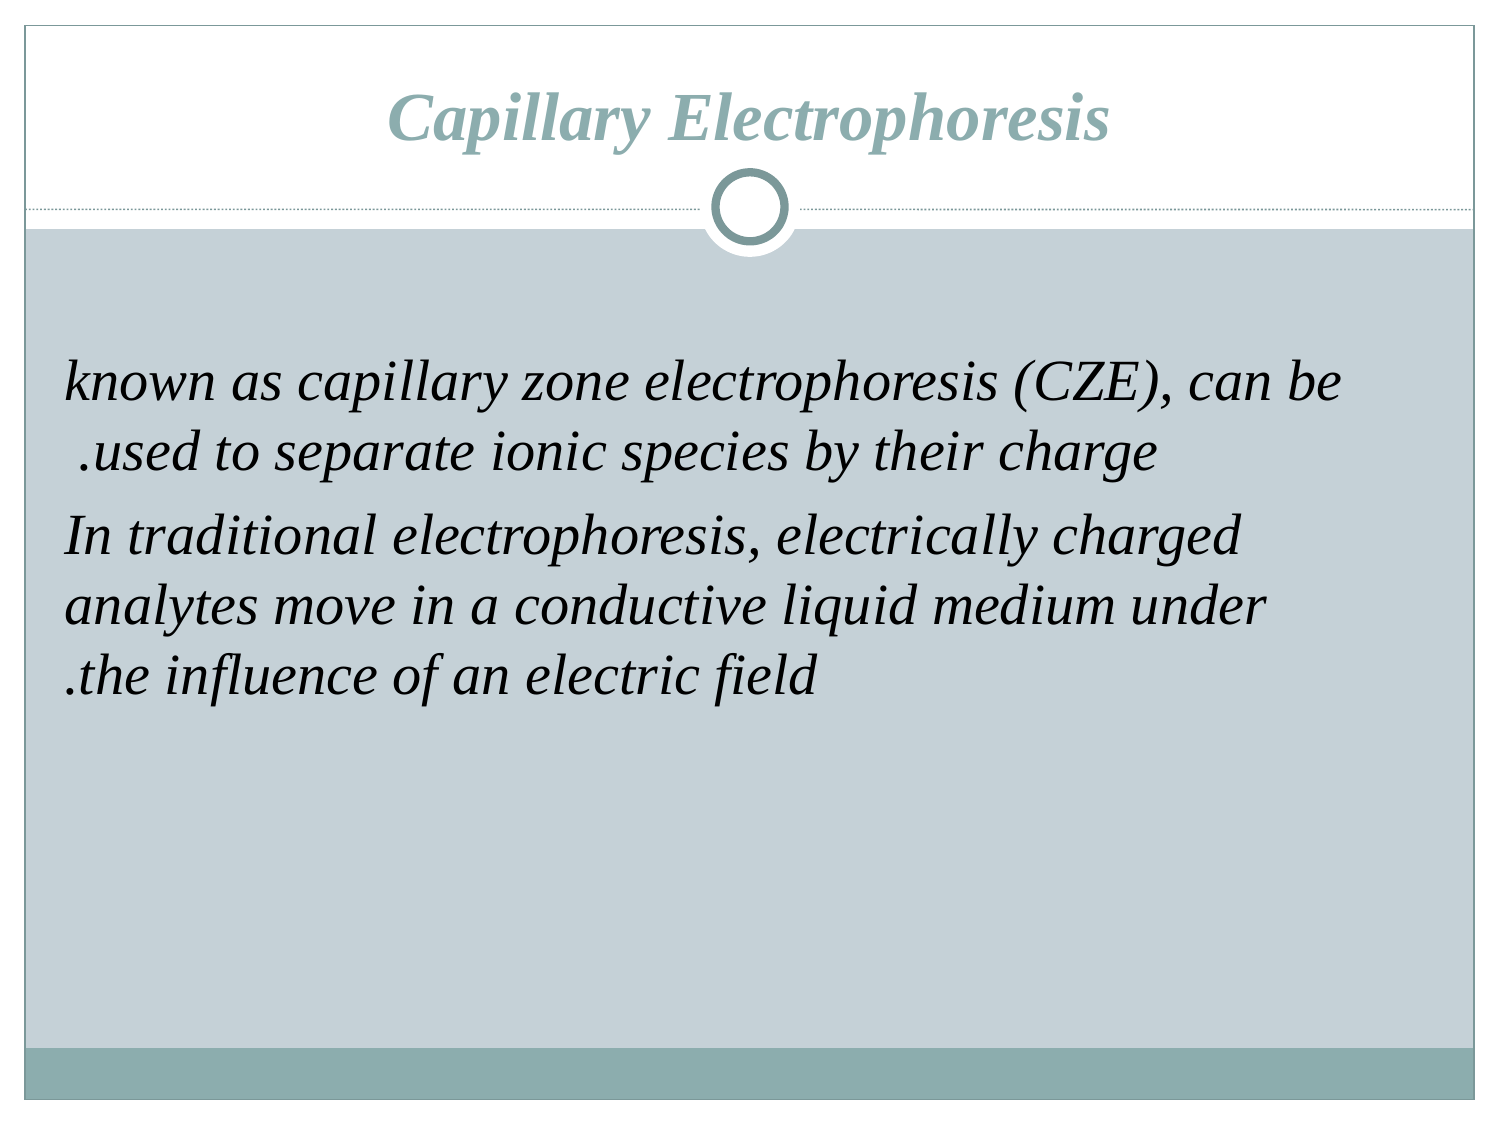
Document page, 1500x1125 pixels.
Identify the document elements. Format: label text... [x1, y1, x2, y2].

list known as capillary zone electrophoresis (CZE), can be used to separate ionic species by their charge. In traditional electrophoresis, electrically charged analytes move in a conductive liquid medium under the influence of an electric field. [49, 250, 1445, 1001]
title Capillary Electrophoresis [49, 37, 1450, 162]
